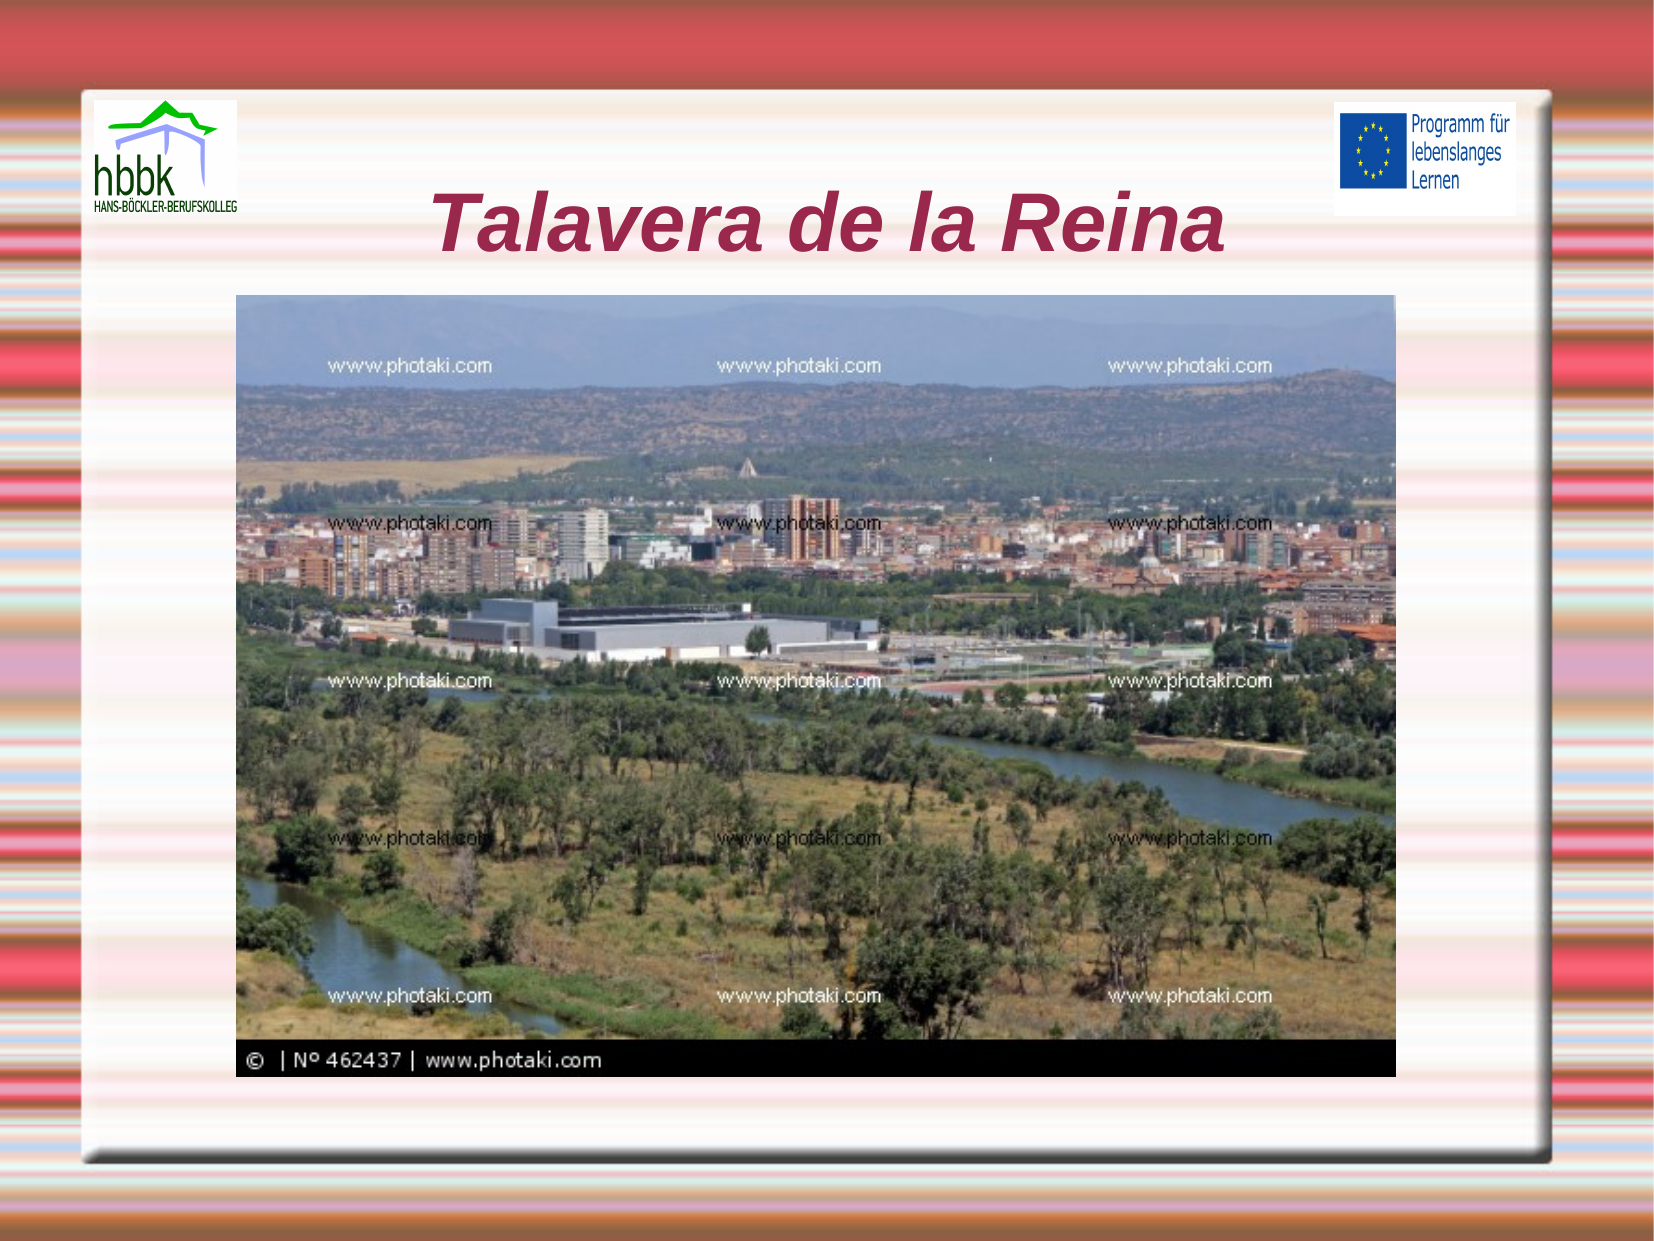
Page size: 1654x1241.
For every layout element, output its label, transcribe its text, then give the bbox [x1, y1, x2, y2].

picture [94, 100, 237, 213]
picture [236, 295, 1396, 1077]
picture [1334, 102, 1516, 216]
title Talavera de la Reina [121, 114, 1534, 322]
